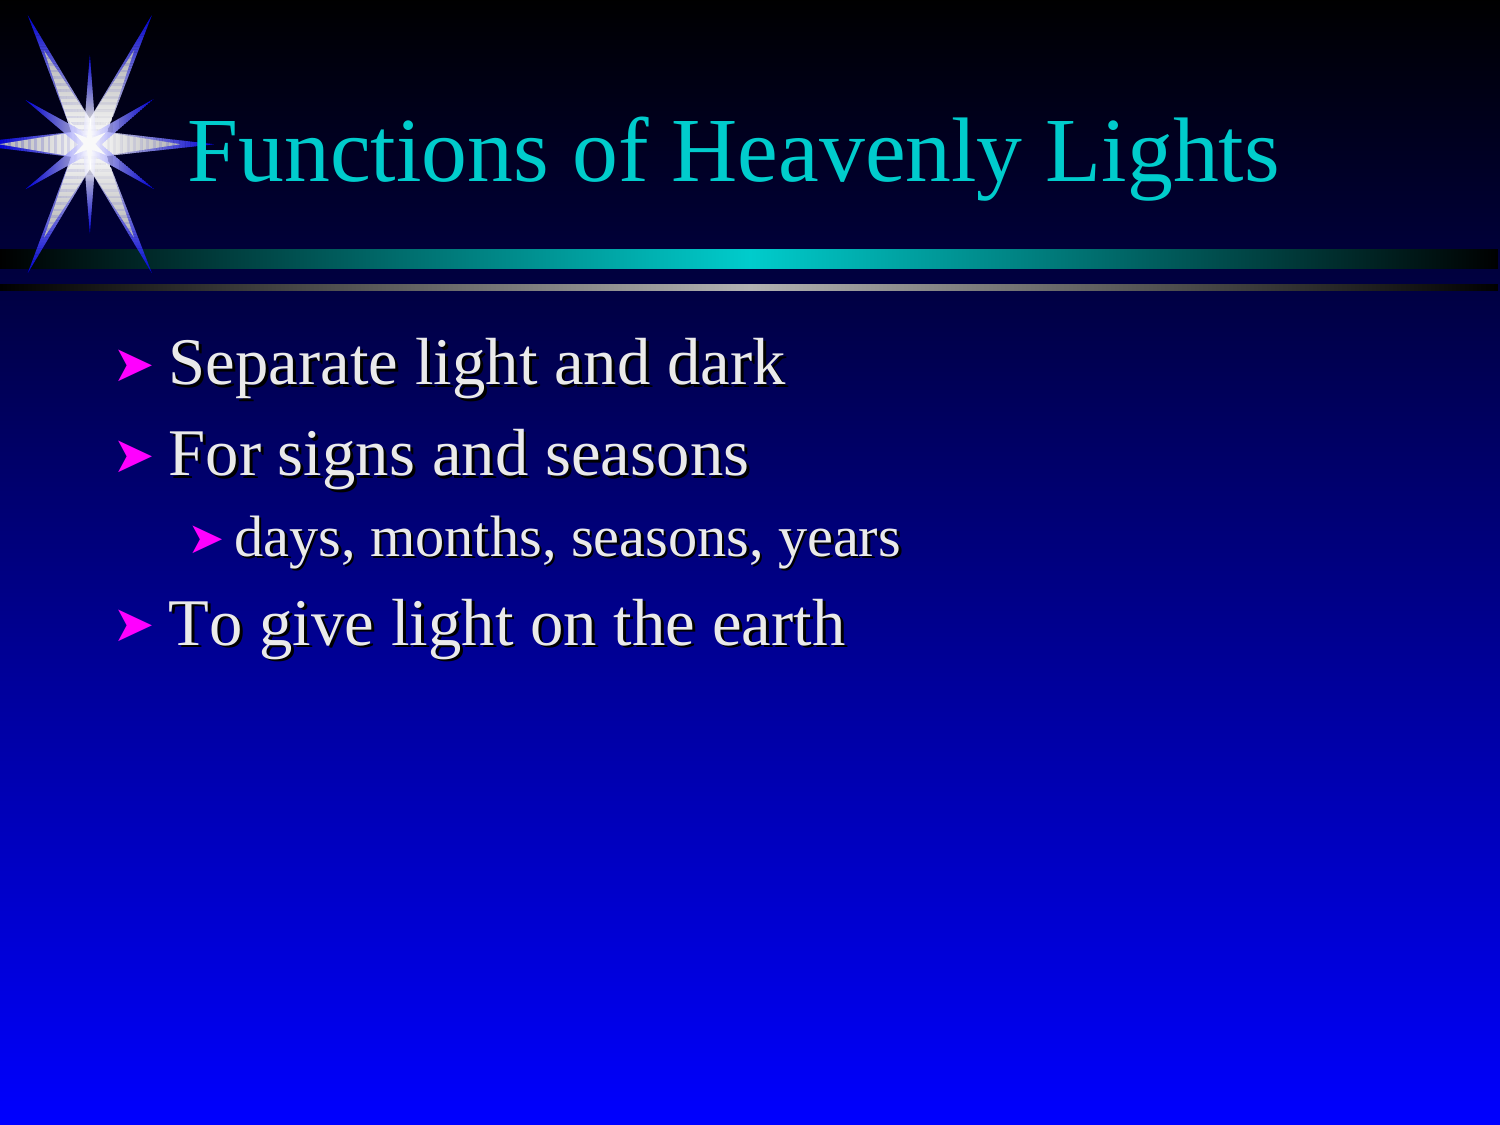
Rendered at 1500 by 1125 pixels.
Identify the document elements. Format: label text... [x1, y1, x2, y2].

title Functions of Heavenly Lights [181, 56, 1463, 244]
list Separate light and dark For signs and seasons days, months, seasons, years To give light on the earth [112, 324, 1388, 986]
